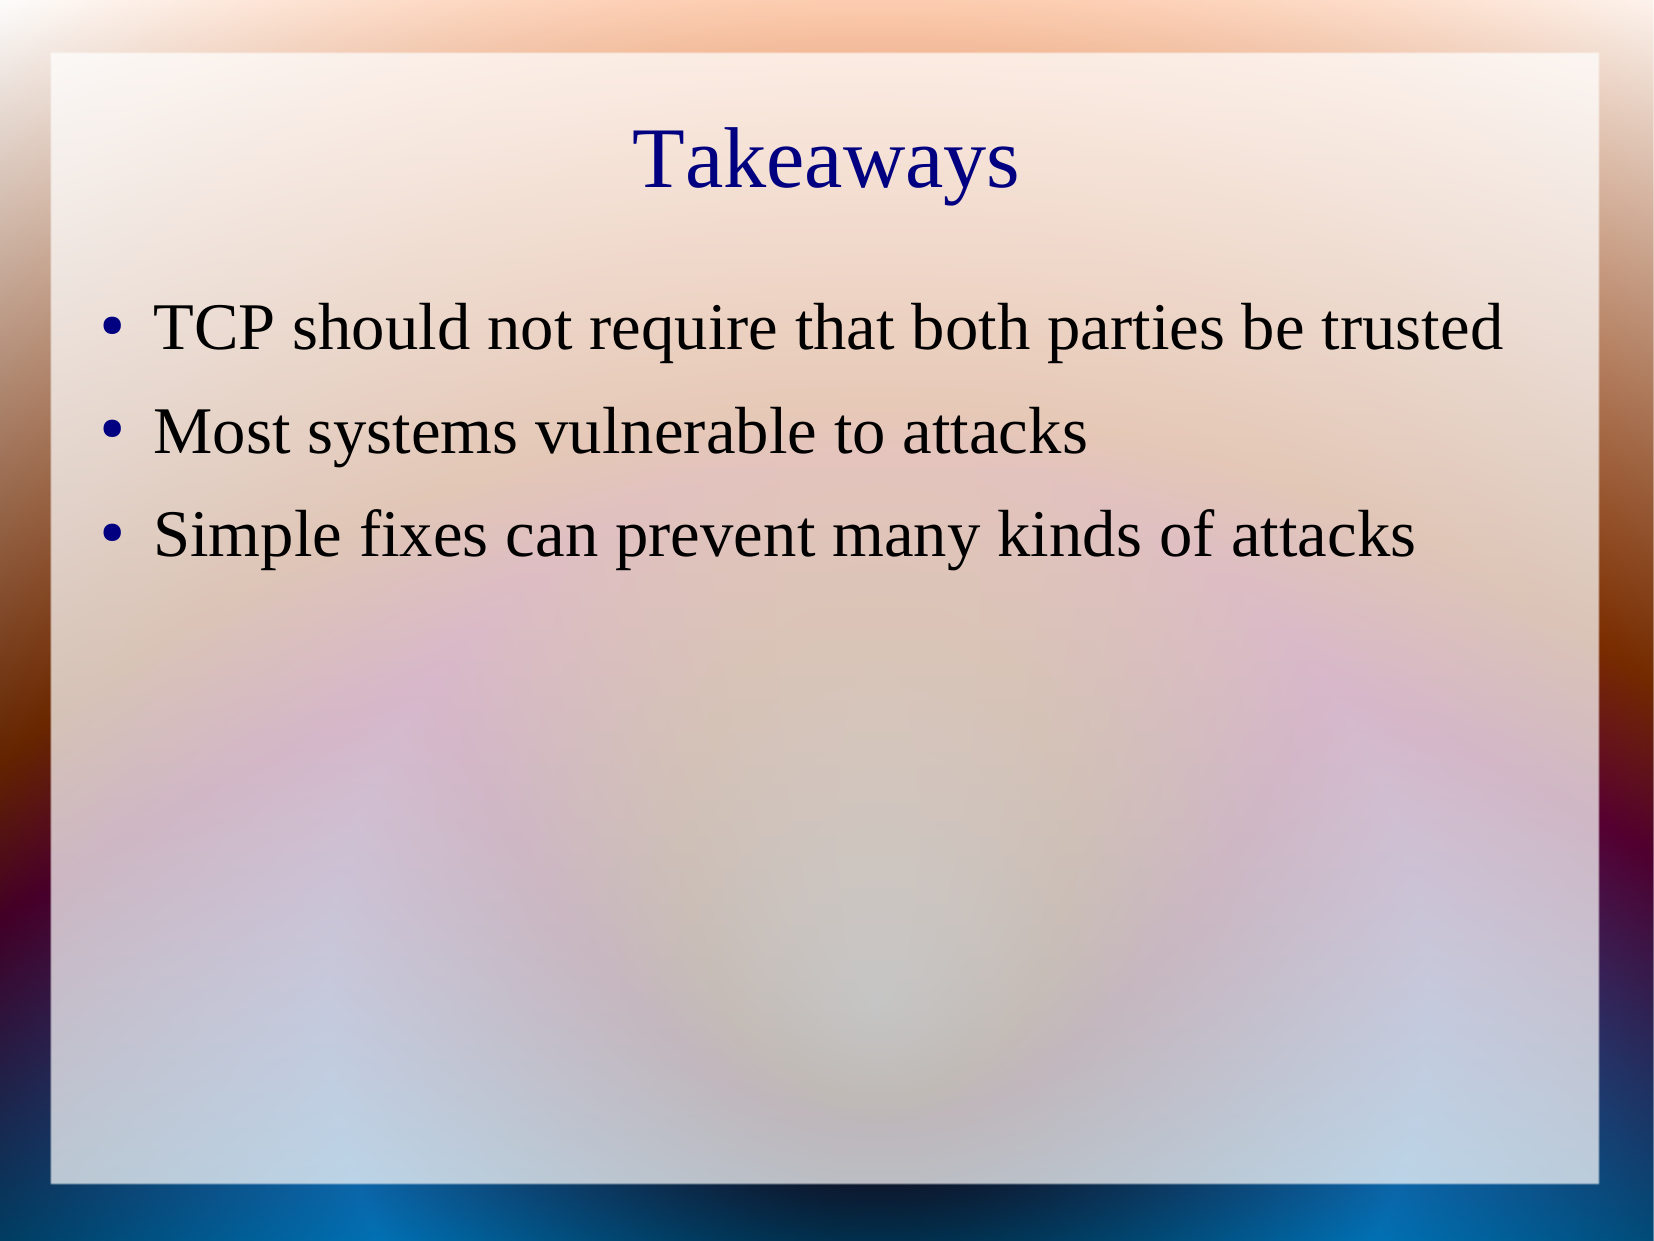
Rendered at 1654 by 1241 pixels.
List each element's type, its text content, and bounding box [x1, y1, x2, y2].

title Takeaways [82, 55, 1571, 263]
list TCP should not require that both parties be trusted Most systems vulnerable to attacks Simple fixes can prevent many kinds of attacks [82, 290, 1571, 1034]
picture [0, 0, 1654, 1241]
